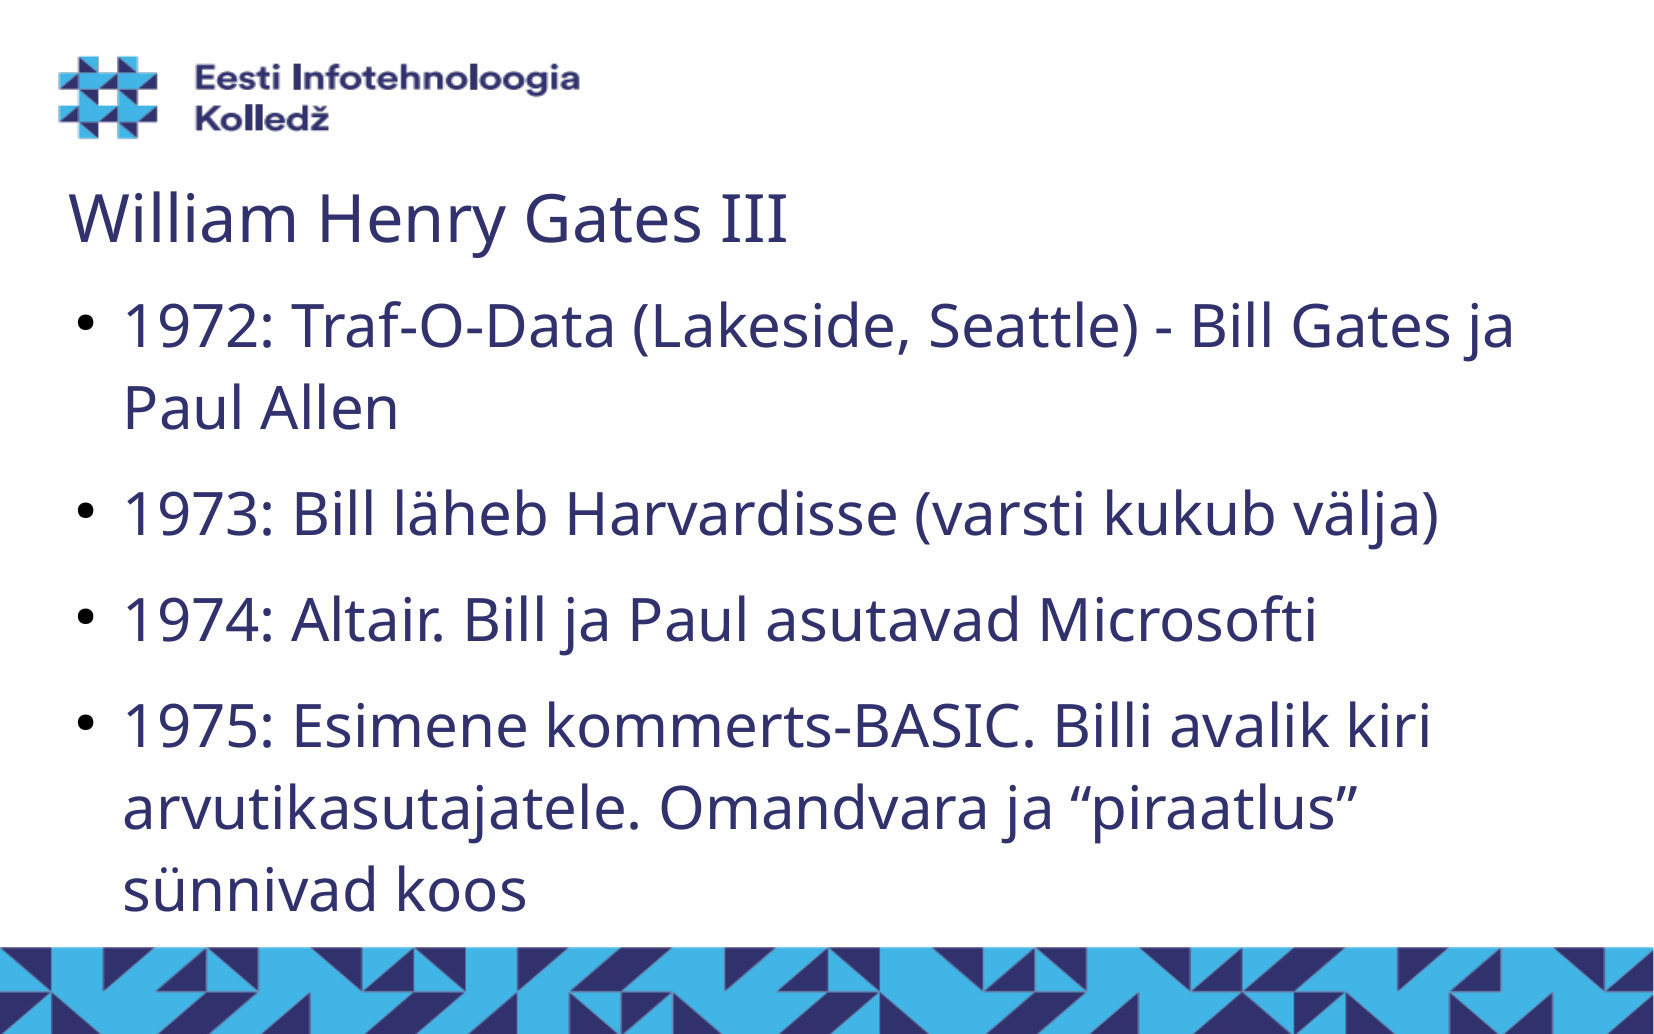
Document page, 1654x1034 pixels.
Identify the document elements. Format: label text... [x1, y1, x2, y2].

list 1972: Traf-O-Data (Lakeside, Seattle) - Bill Gates ja Paul Allen 1973: Bill läheb Harvardisse (varsti kukub välja) 1974: Altair. Bill ja Paul asutavad Microsofti 1975: Esimene kommerts-BASIC. Billi avalik kiri arvutikasutajatele. Omandvara ja “piraatlus” sünnivad koos [59, 283, 1595, 936]
title William Henry Gates III [68, 147, 1536, 283]
